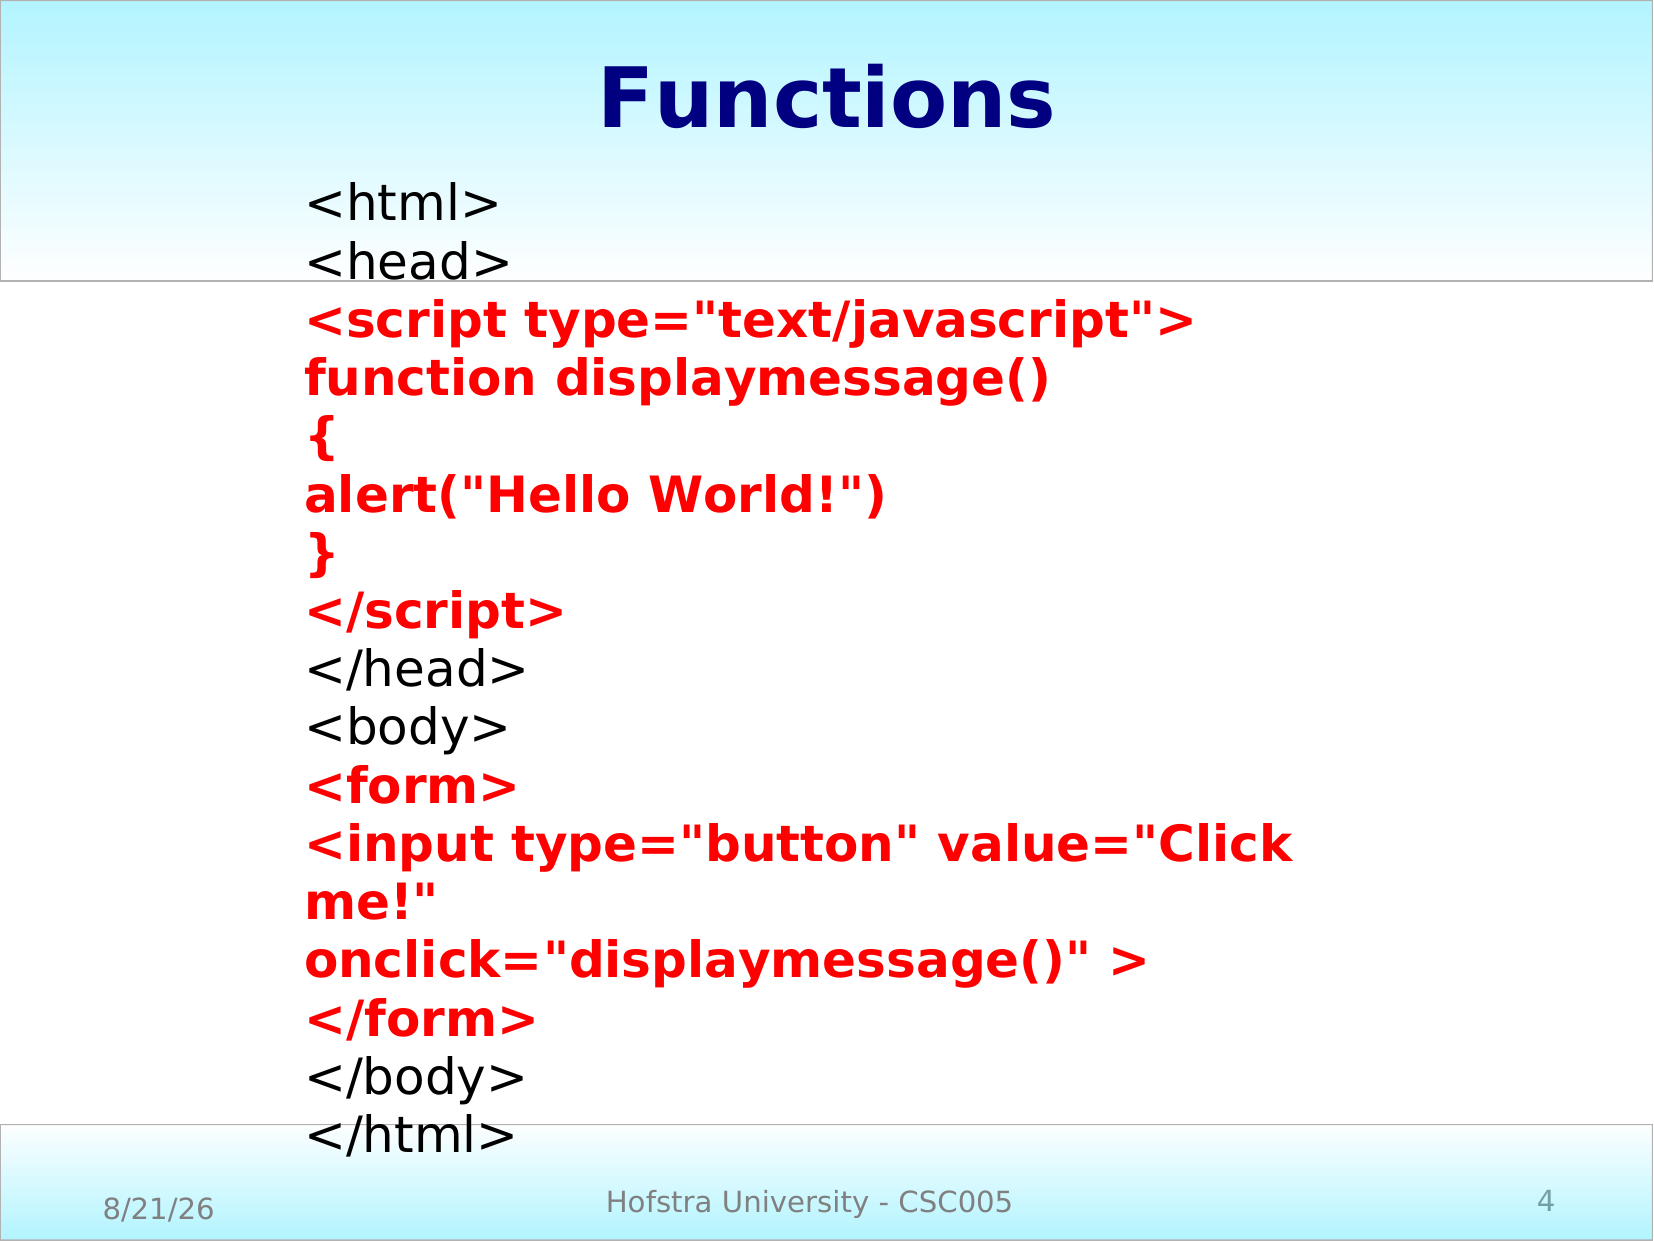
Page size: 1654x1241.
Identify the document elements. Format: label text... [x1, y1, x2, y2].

text_box <html> <head> <script type="text/javascript"> function displaymessage() { alert("Hello World!") } </script> </head> <body> <form> <input type="button" value="Click me!" onclick="displaymessage()" > </form> </body> </html> [289, 167, 1346, 1172]
title Functions [78, 10, 1576, 188]
